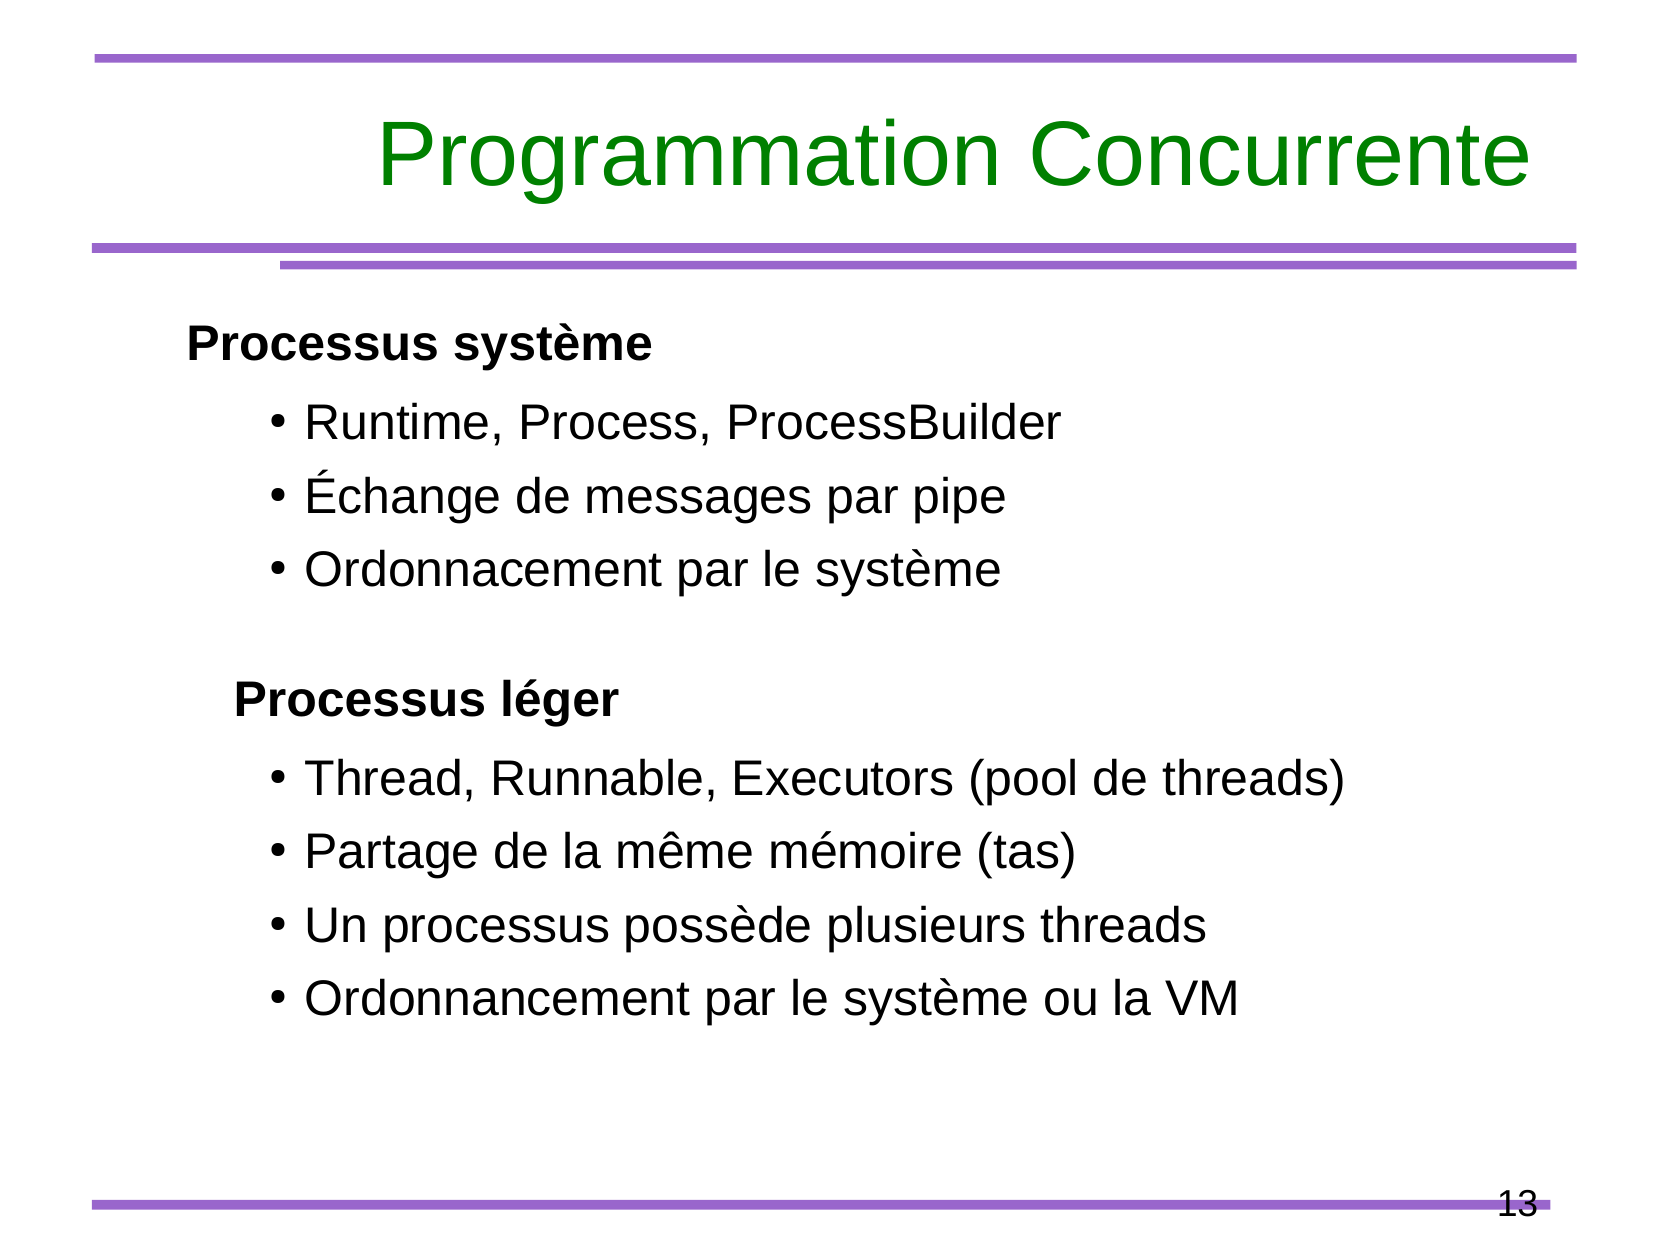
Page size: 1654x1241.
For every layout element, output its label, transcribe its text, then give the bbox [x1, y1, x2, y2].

list Processus système Runtime, Process, ProcessBuilder Échange de messages par pipe Ordonnacement par le système Processus léger Thread, Runnable, Executors (pool de threads) Partage de la même mémoire (tas) Un processus possède plusieurs threads Ordonnancement par le système ou la VM [92, 315, 1563, 1163]
title Programmation Concurrente [121, 49, 1534, 257]
